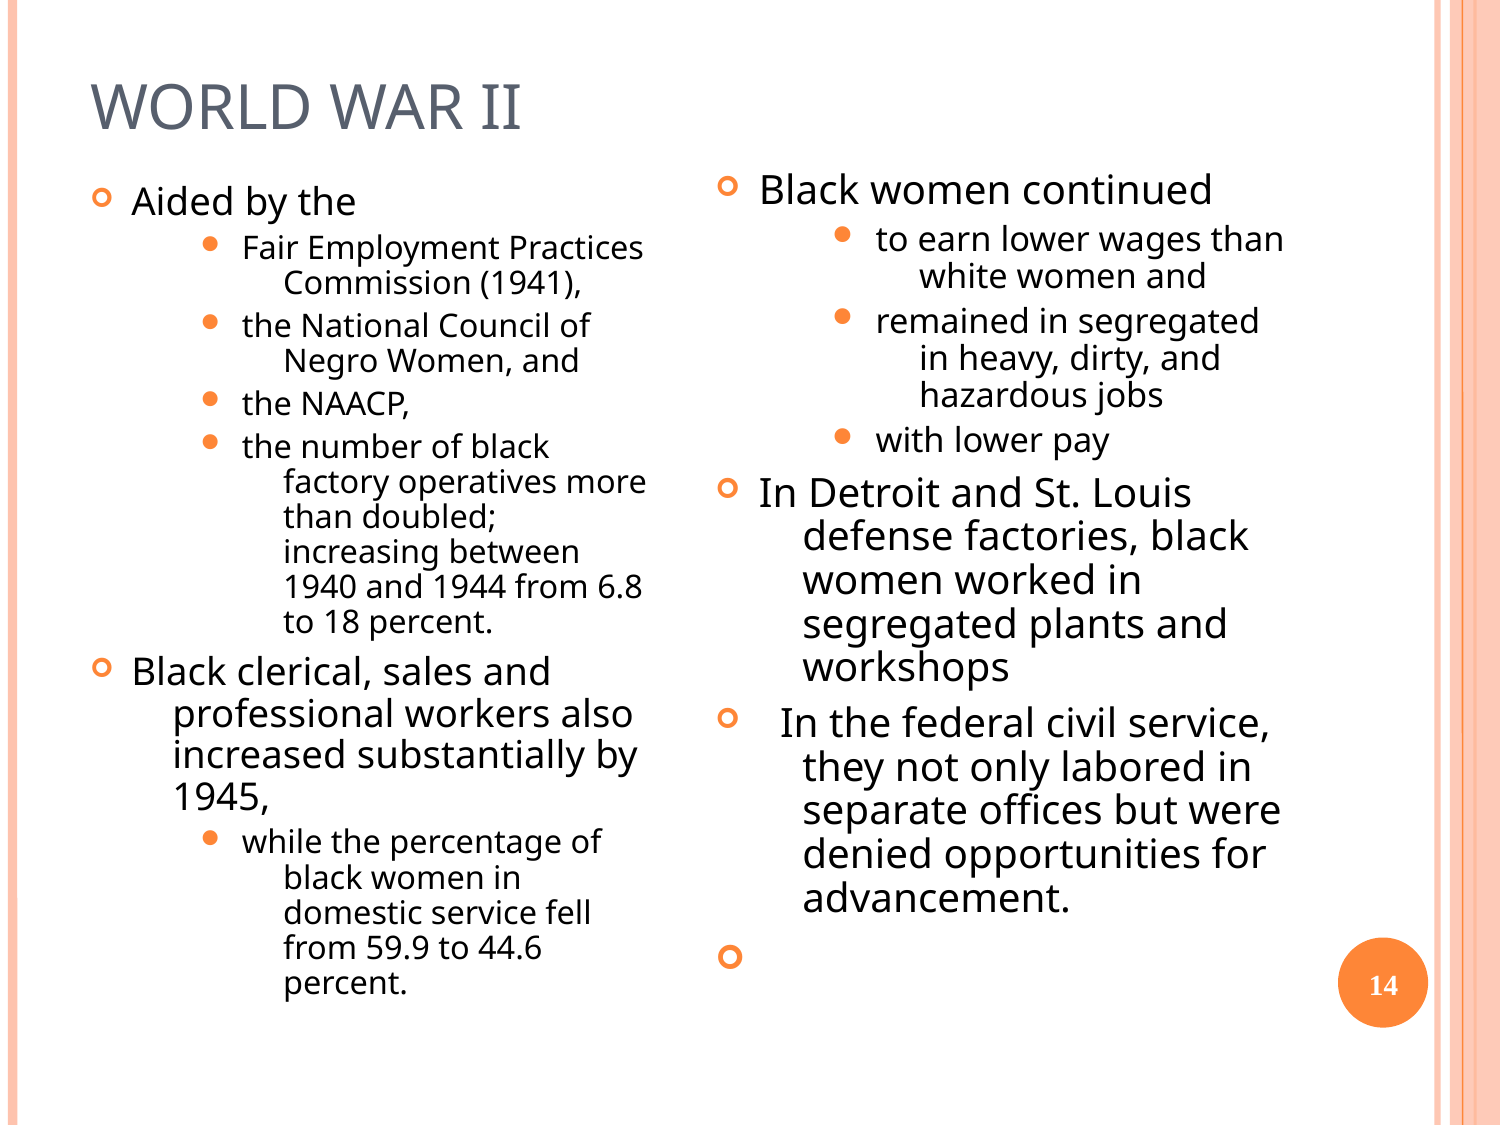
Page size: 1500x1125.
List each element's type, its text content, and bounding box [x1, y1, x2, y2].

list Aided by the Fair Employment Practices Commission (1941), the National Council of Negro Women, and the NAACP, the number of black factory operatives more than doubled; increasing between 1940 and 1944 from 6.8 to 18 percent. Black clerical, sales and professional workers also increased substantially by 1945, while the percentage of black women in domestic service fell from 59.9 to 44.6 percent. [75, 174, 676, 1013]
text_box [1333, 940, 1434, 1027]
list Black women continued to earn lower wages than white women and remained in segregated in heavy, dirty, and hazardous jobs with lower pay In Detroit and St. Louis defense factories, black women worked in segregated plants and workshops In the federal civil service, they not only labored in separate offices but were denied opportunities for advancement. [700, 162, 1301, 1013]
title World War II [75, 45, 1300, 150]
